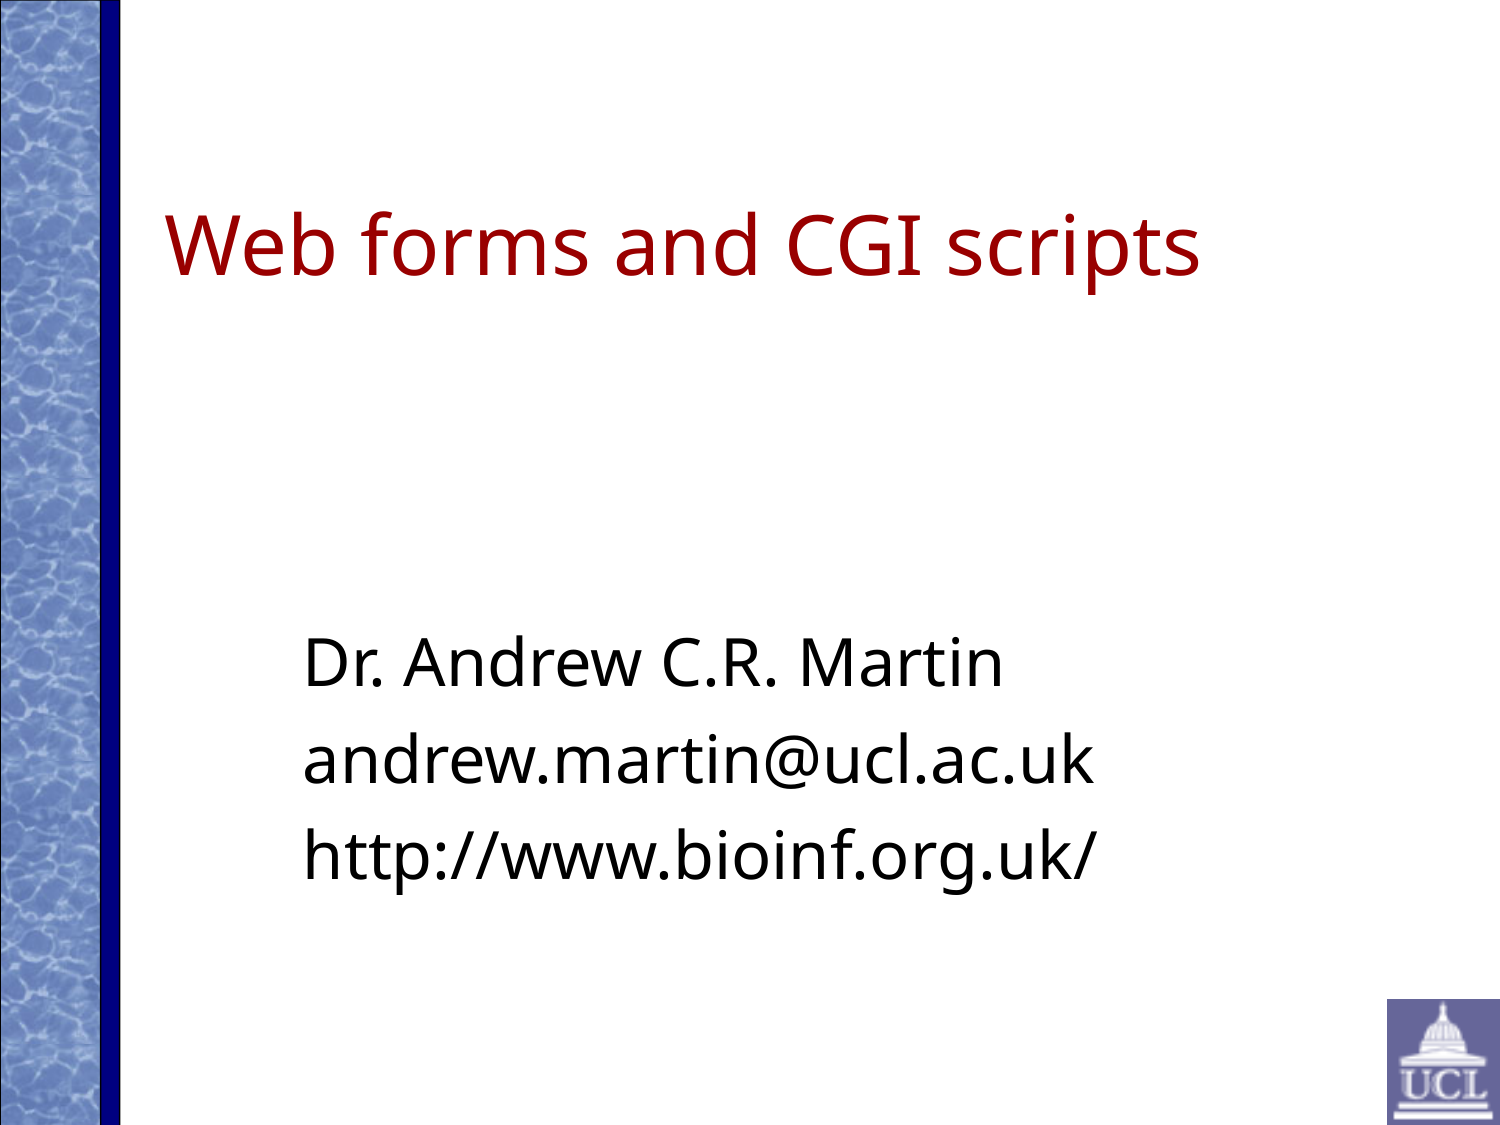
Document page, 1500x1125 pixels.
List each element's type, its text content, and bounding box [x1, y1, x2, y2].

title Web forms and CGI scripts [149, 112, 1417, 300]
picture [1, 1, 99, 1125]
picture [1387, 999, 1500, 1125]
subtitle Dr. Andrew C.R. Martin andrew.martin@ucl.ac.uk http://www.bioinf.org.uk/ [287, 612, 1338, 904]
